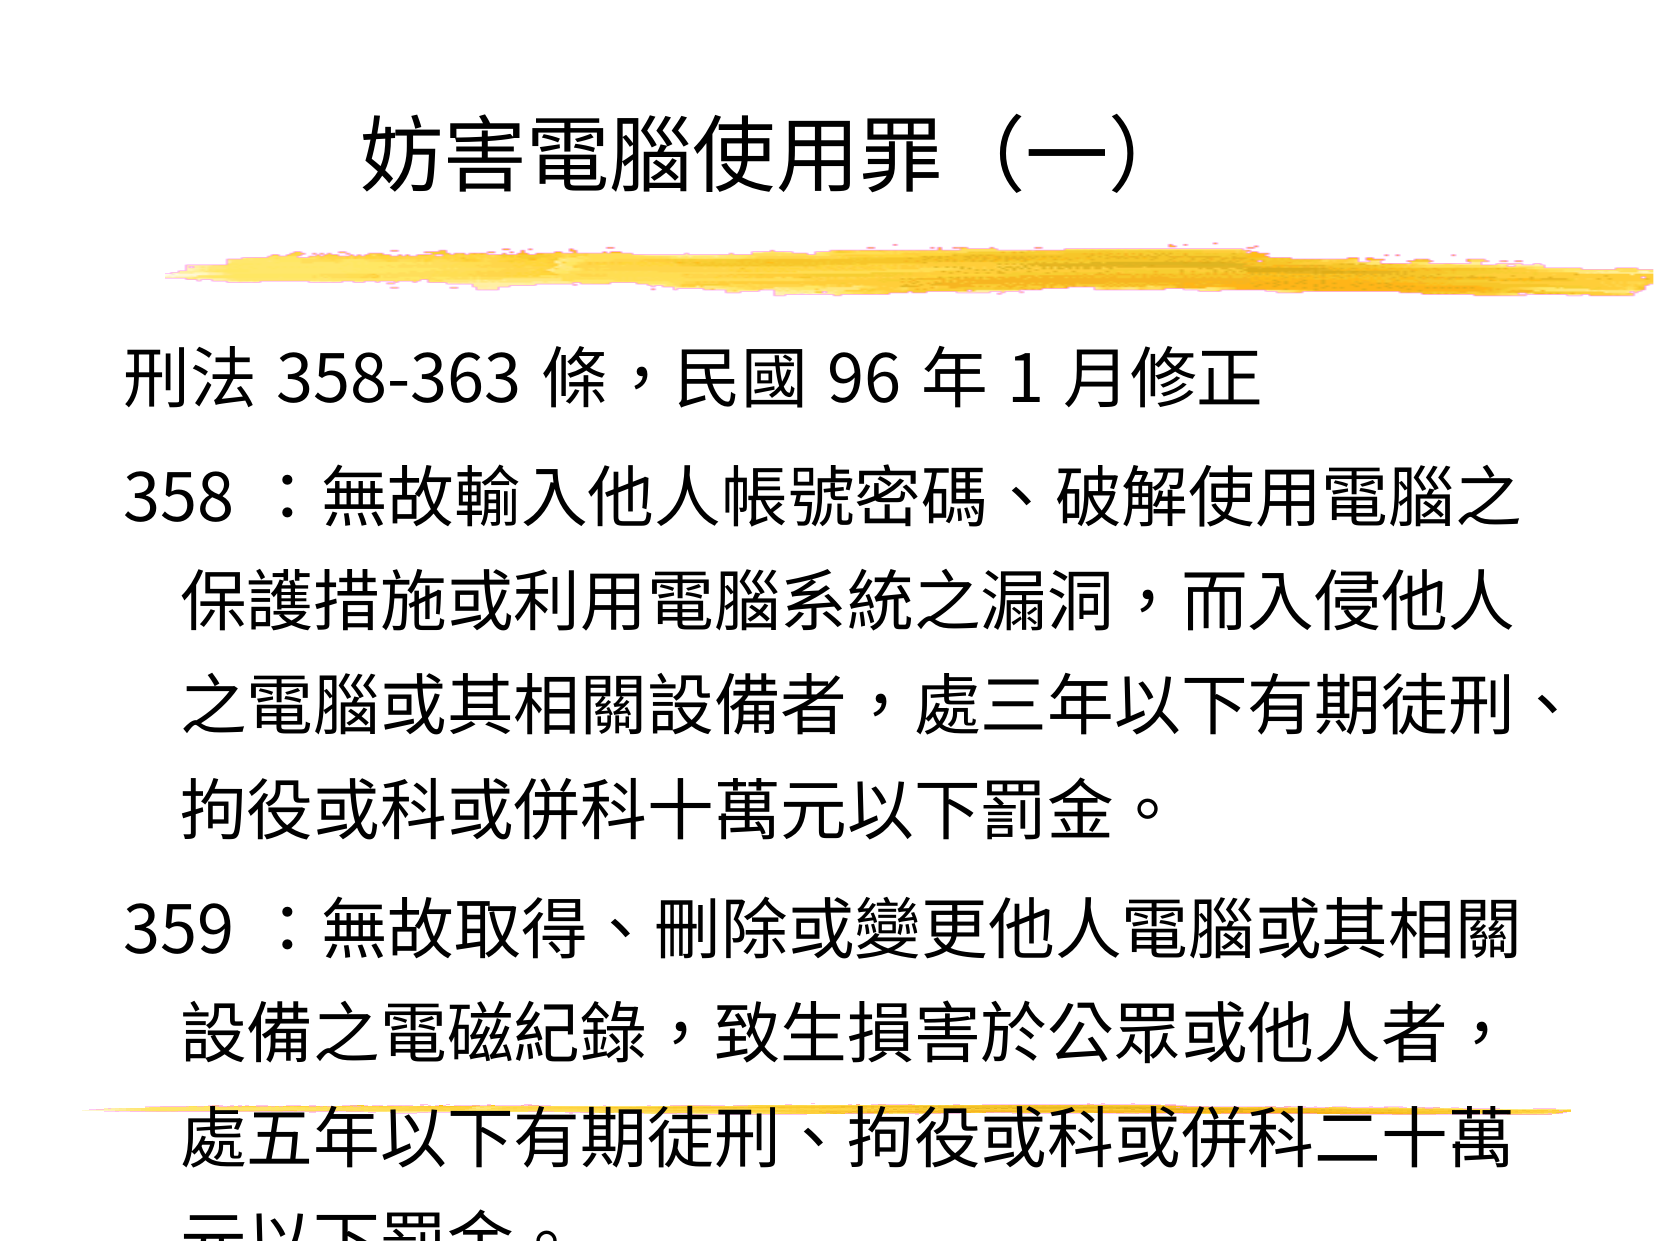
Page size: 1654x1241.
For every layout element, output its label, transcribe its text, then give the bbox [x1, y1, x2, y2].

title 妨害電腦使用罪（一） [73, 33, 1479, 254]
picture [82, 1102, 124, 1117]
list 刑法358-363條，民國96年1月修正 358：無故輸入他人帳號密碼、破解使用電腦之保護措施或利用電腦系統之漏洞，而入侵他人之電腦或其相關設備者，處三年以下有期徒刑、拘役或科或併科十萬元以下罰金。 359：無故取得、刪除或變更他人電腦或其相關設備之電磁紀錄，致生損害於公眾或他人者，處五年以下有期徒刑、拘役或科或併科二十萬元以下罰金。 [124, 316, 1530, 1141]
picture [1530, 1102, 1571, 1117]
picture [165, 237, 1654, 308]
